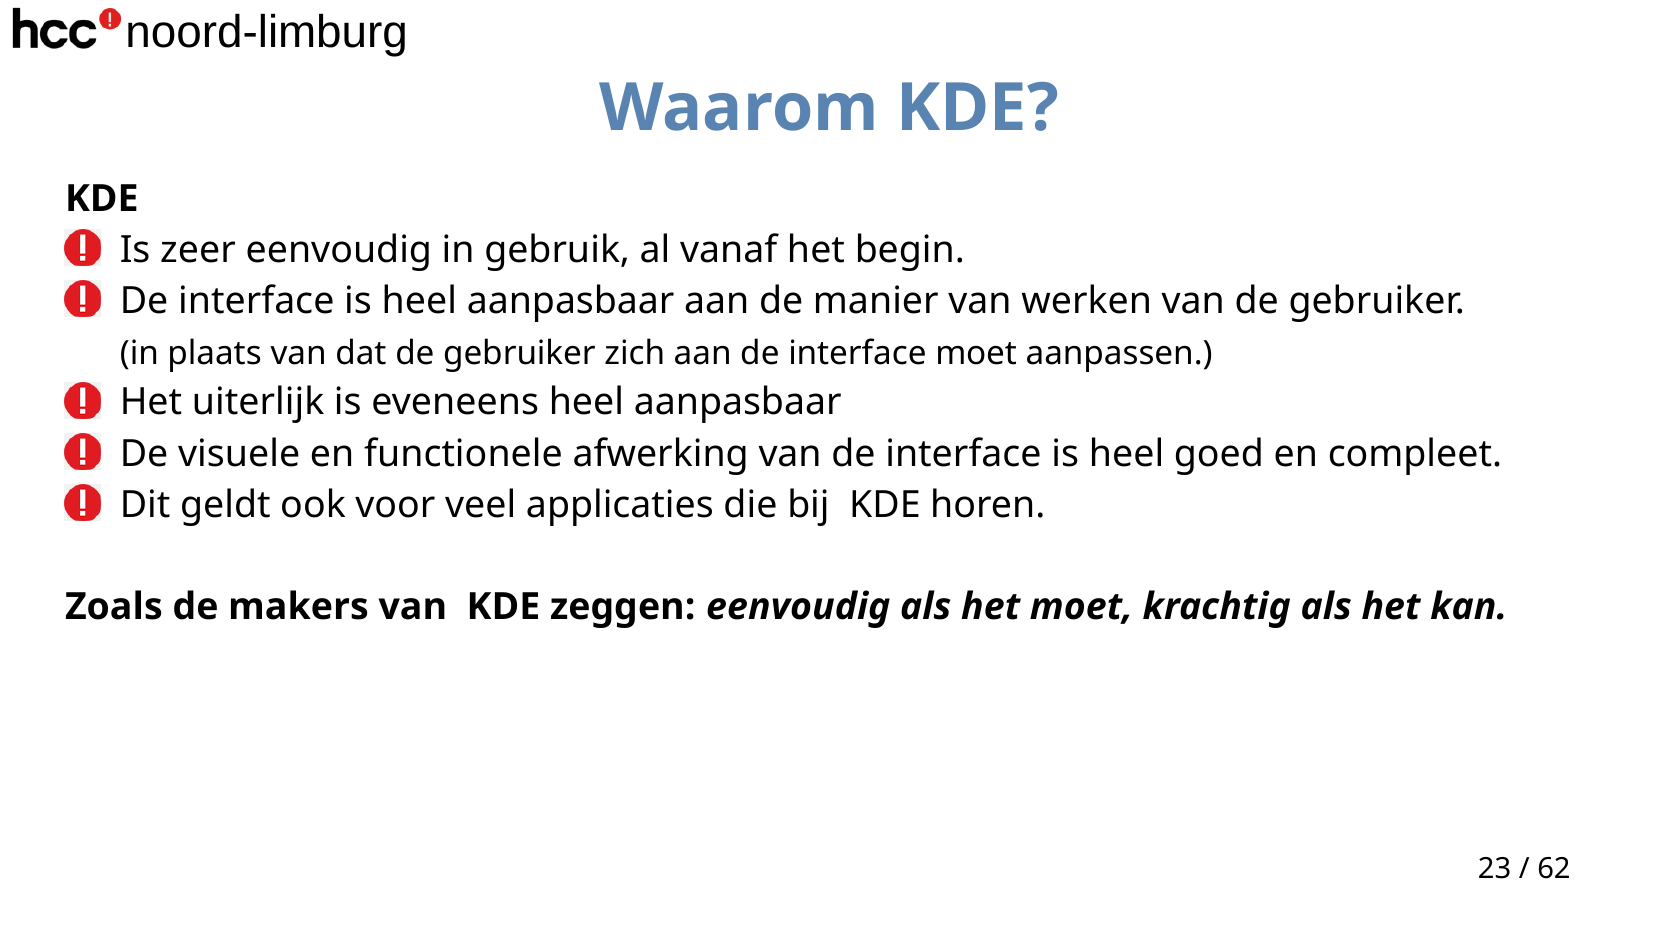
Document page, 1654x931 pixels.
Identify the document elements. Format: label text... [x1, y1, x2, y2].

subtitle KDE Is zeer eenvoudig in gebruik, al vanaf het begin. De interface is heel aanpasbaar aan de manier van werken van de gebruiker. (in plaats van dat de gebruiker zich aan de interface moet aanpassen.) Het uiterlijk is eveneens heel aanpasbaar De visuele en functionele afwerking van de interface is heel goed en compleet. Dit geldt ook voor veel applicaties die bij KDE horen. Zoals de makers van KDE zeggen: eenvoudig als het moet, krachtig als het kan. [64, 170, 1518, 631]
title Waarom KDE? [118, 59, 1524, 150]
picture [11, 6, 122, 50]
